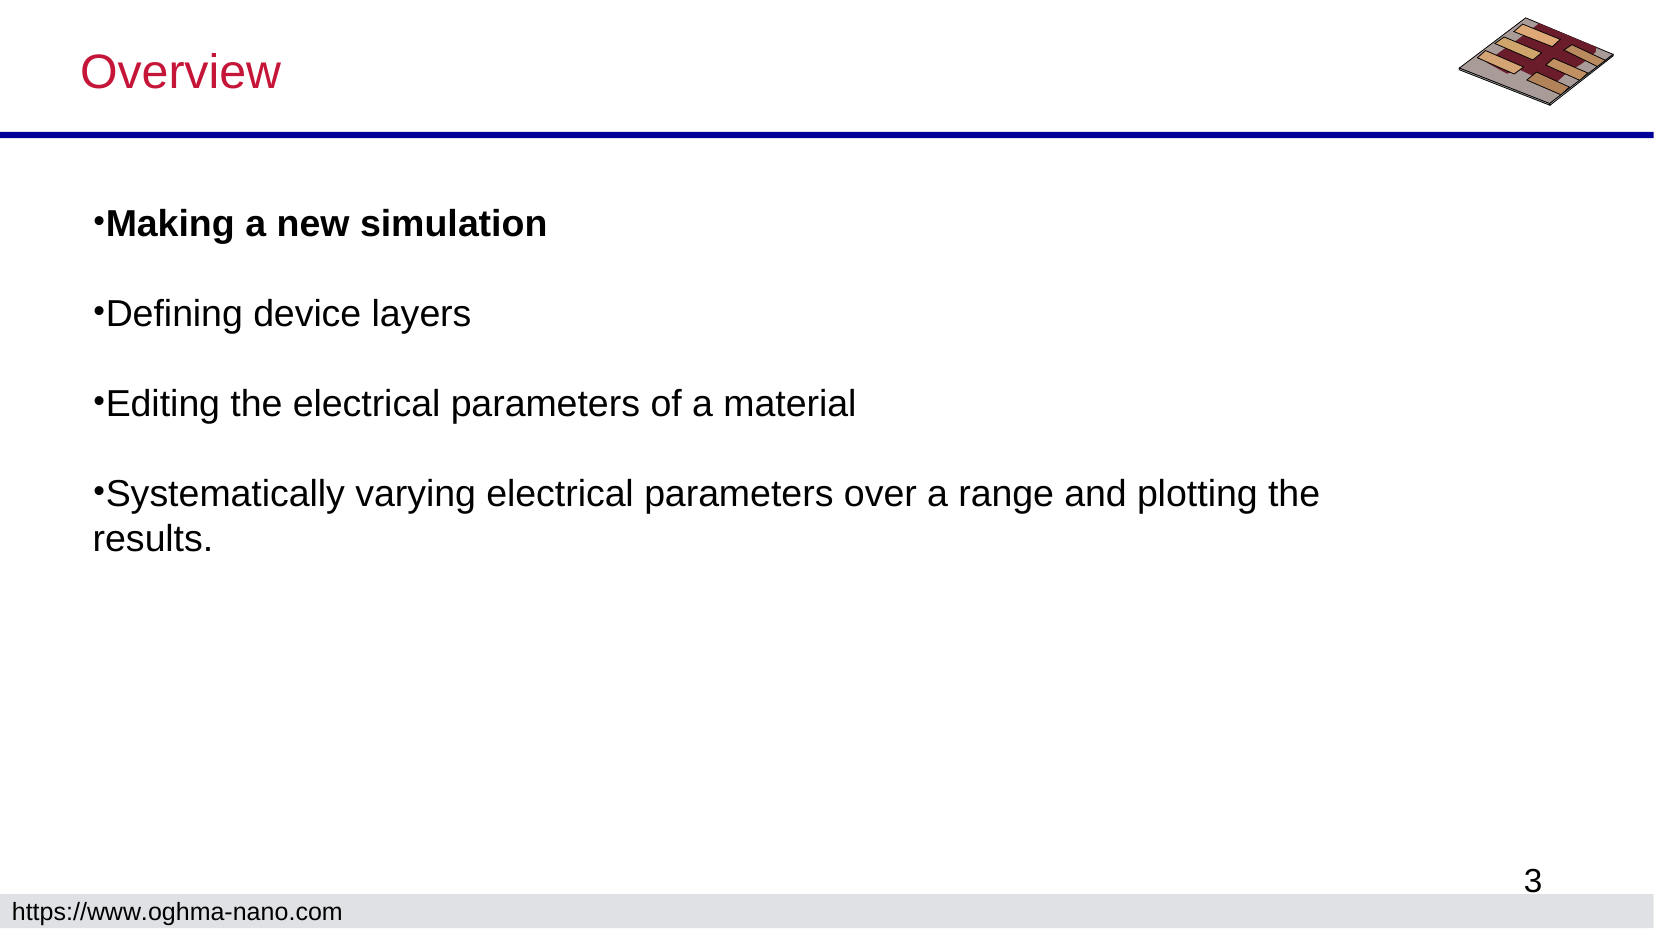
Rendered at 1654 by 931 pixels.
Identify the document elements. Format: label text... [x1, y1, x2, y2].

text_box <number> [1509, 852, 1654, 911]
text_box Making a new simulation Defining device layers Editing the electrical parameters of a material Systematically varying electrical parameters over a range and plotting the results. [77, 191, 1466, 737]
title Overview [65, 11, 1250, 132]
